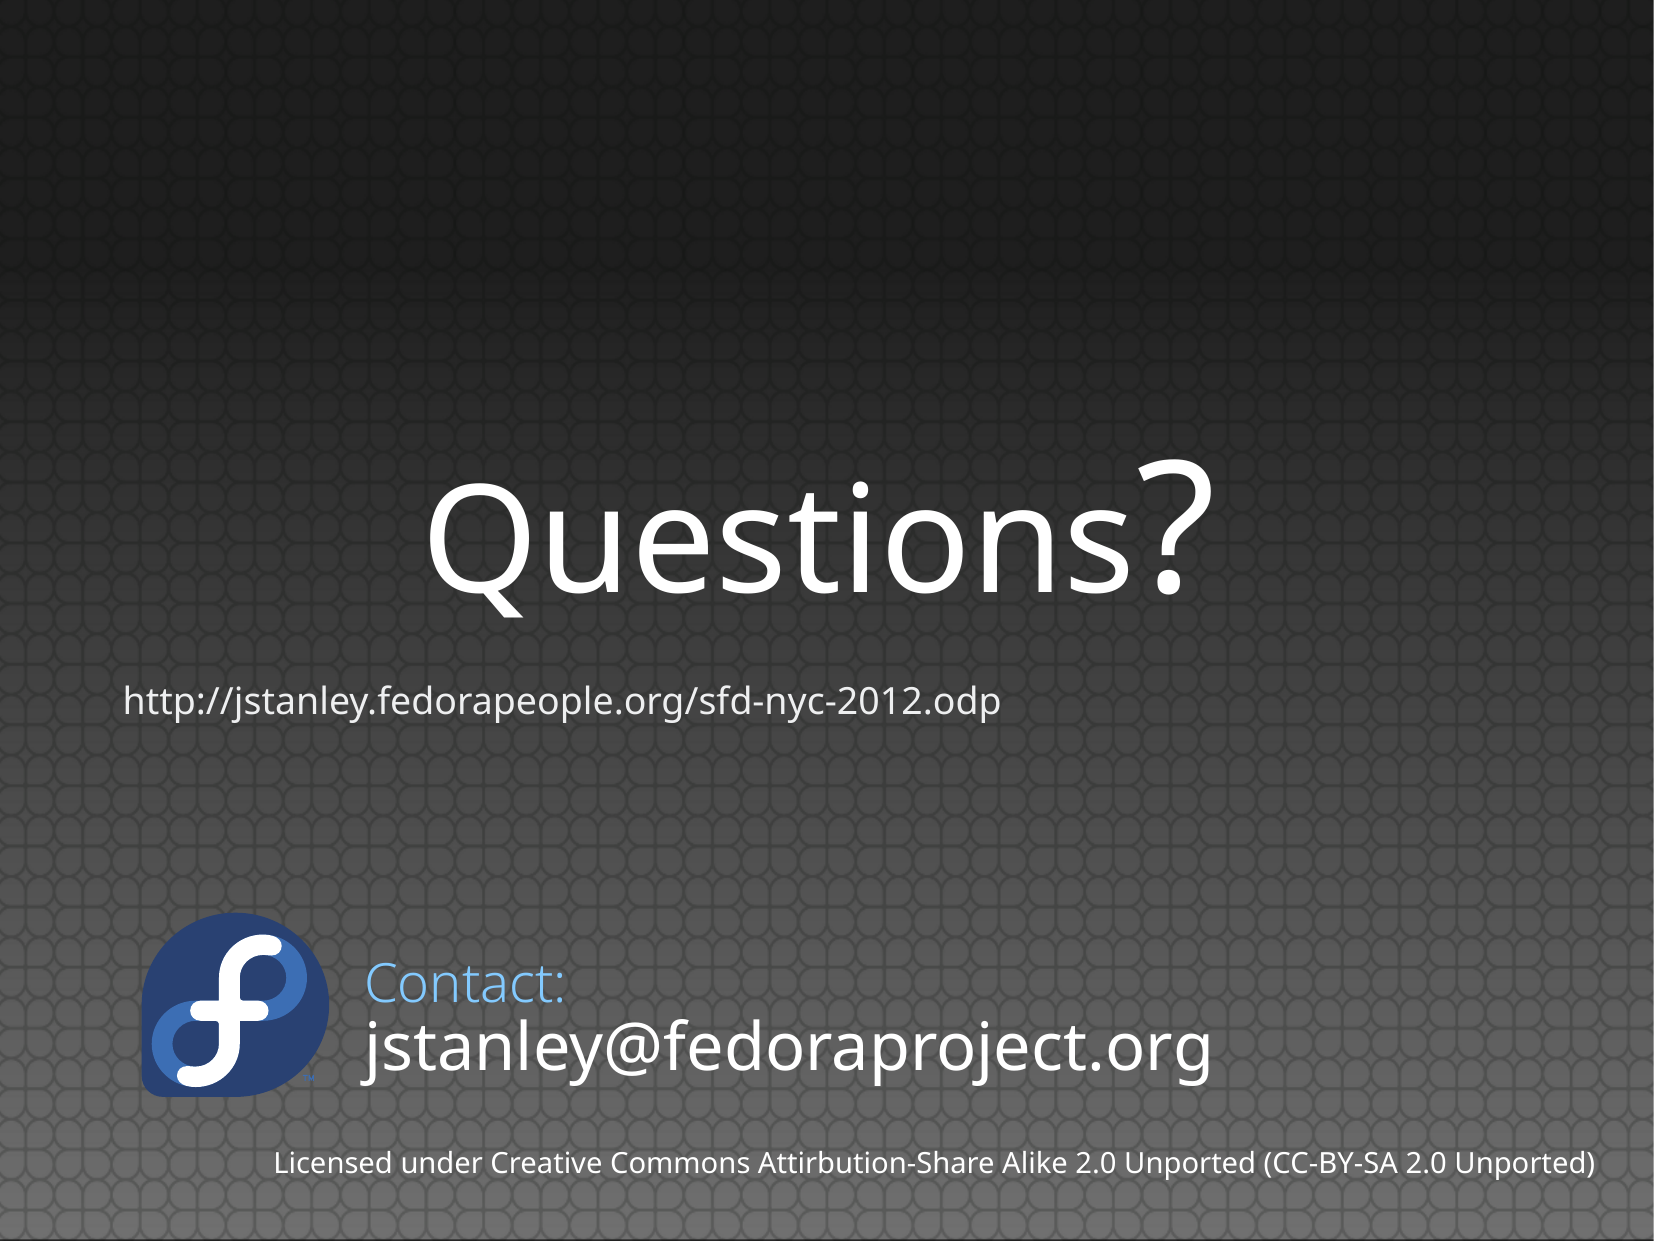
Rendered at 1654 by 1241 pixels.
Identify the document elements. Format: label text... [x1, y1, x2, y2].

text_box Contact: [349, 937, 703, 1021]
picture [0, 0, 1654, 1241]
title Questions? [30, 406, 1606, 636]
text_box http://jstanley.fedorapeople.org/sfd-nyc-2012.odp [107, 667, 1070, 726]
text_box jstanley@fedoraproject.org [349, 992, 1455, 1091]
text_box Licensed under Creative Commons Attirbution-Share Alike 2.0 Unported (CC-BY-SA 2.0 Unported) [52, 1135, 1611, 1219]
